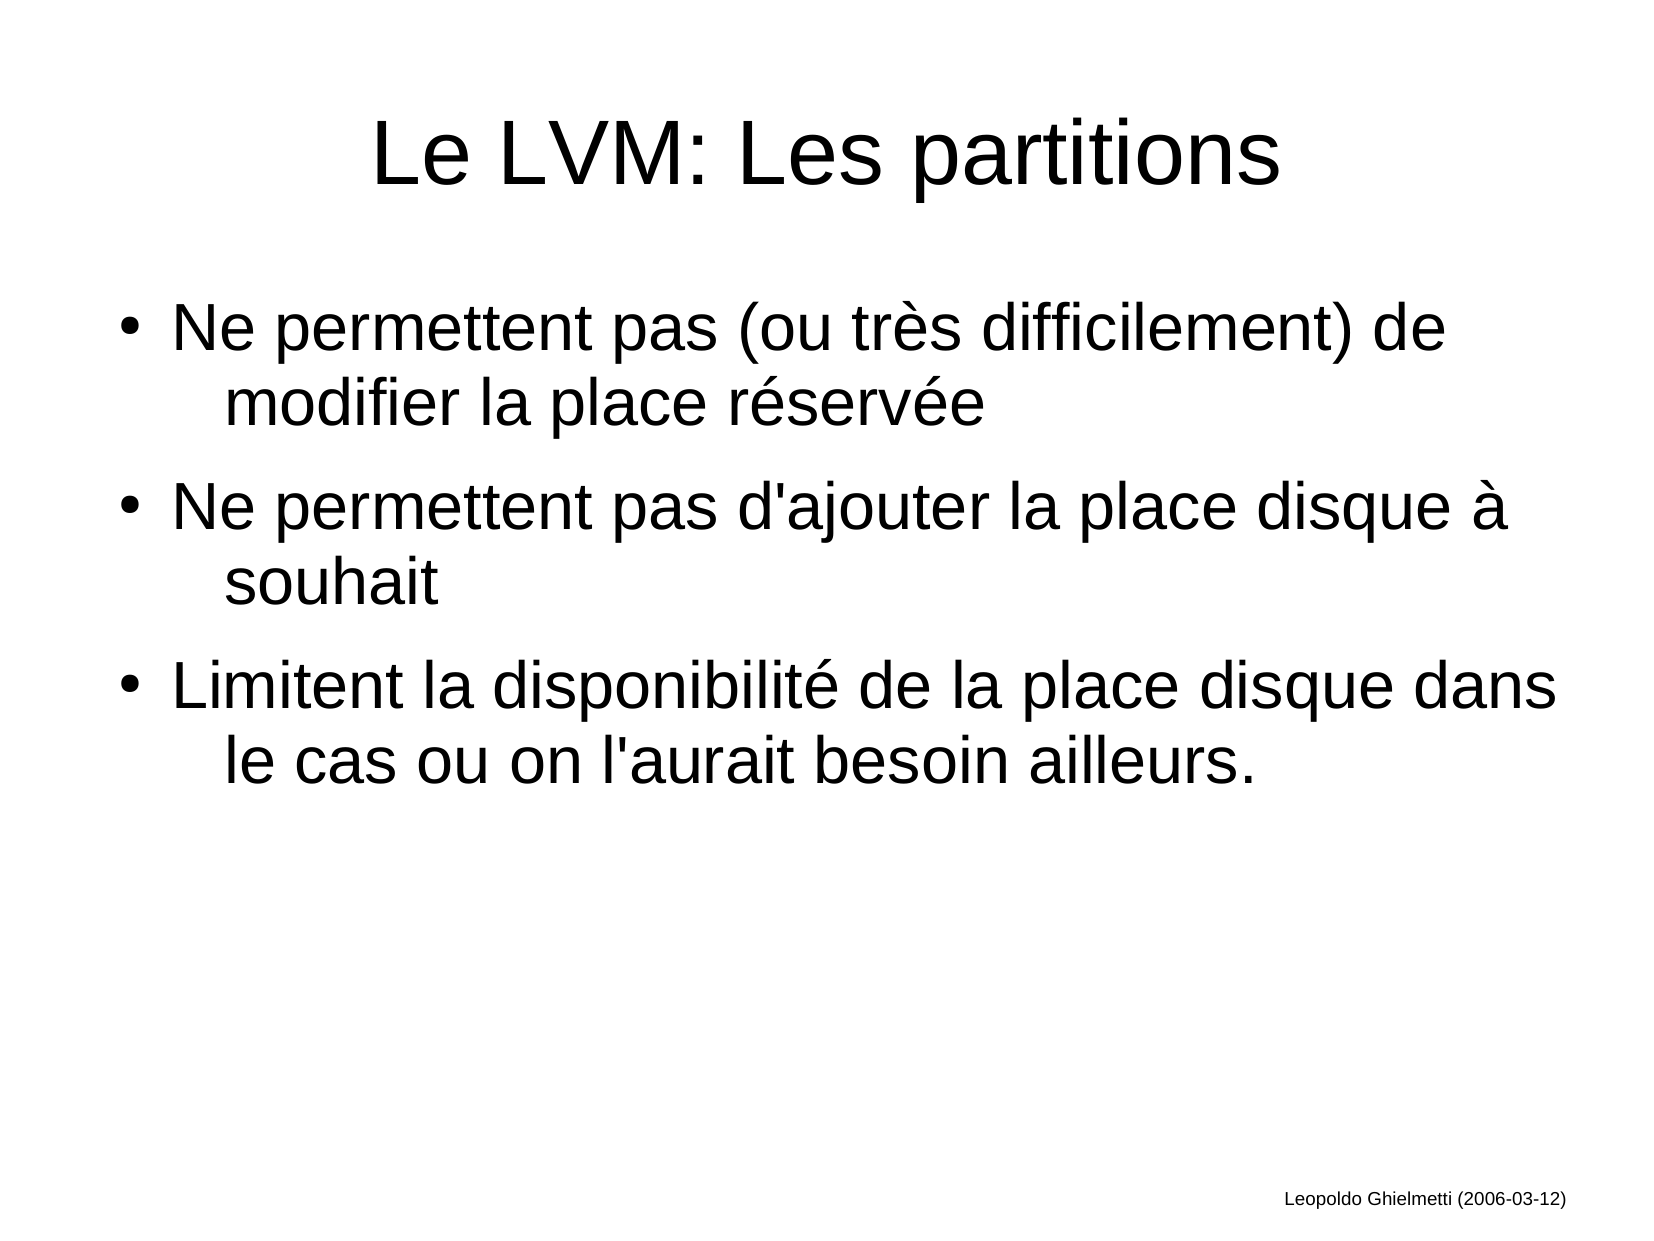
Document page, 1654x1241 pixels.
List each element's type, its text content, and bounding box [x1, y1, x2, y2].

text_box Leopoldo Ghielmetti (2006-03-12) [1269, 1181, 1595, 1217]
list Ne permettent pas (ou très difficilement) de modifier la place réservée Ne permettent pas d'ajouter la place disque à souhait Limitent la disponibilité de la place disque dans le cas ou on l'aurait besoin ailleurs. [82, 290, 1571, 1109]
title Le LVM: Les partitions [82, 49, 1571, 257]
